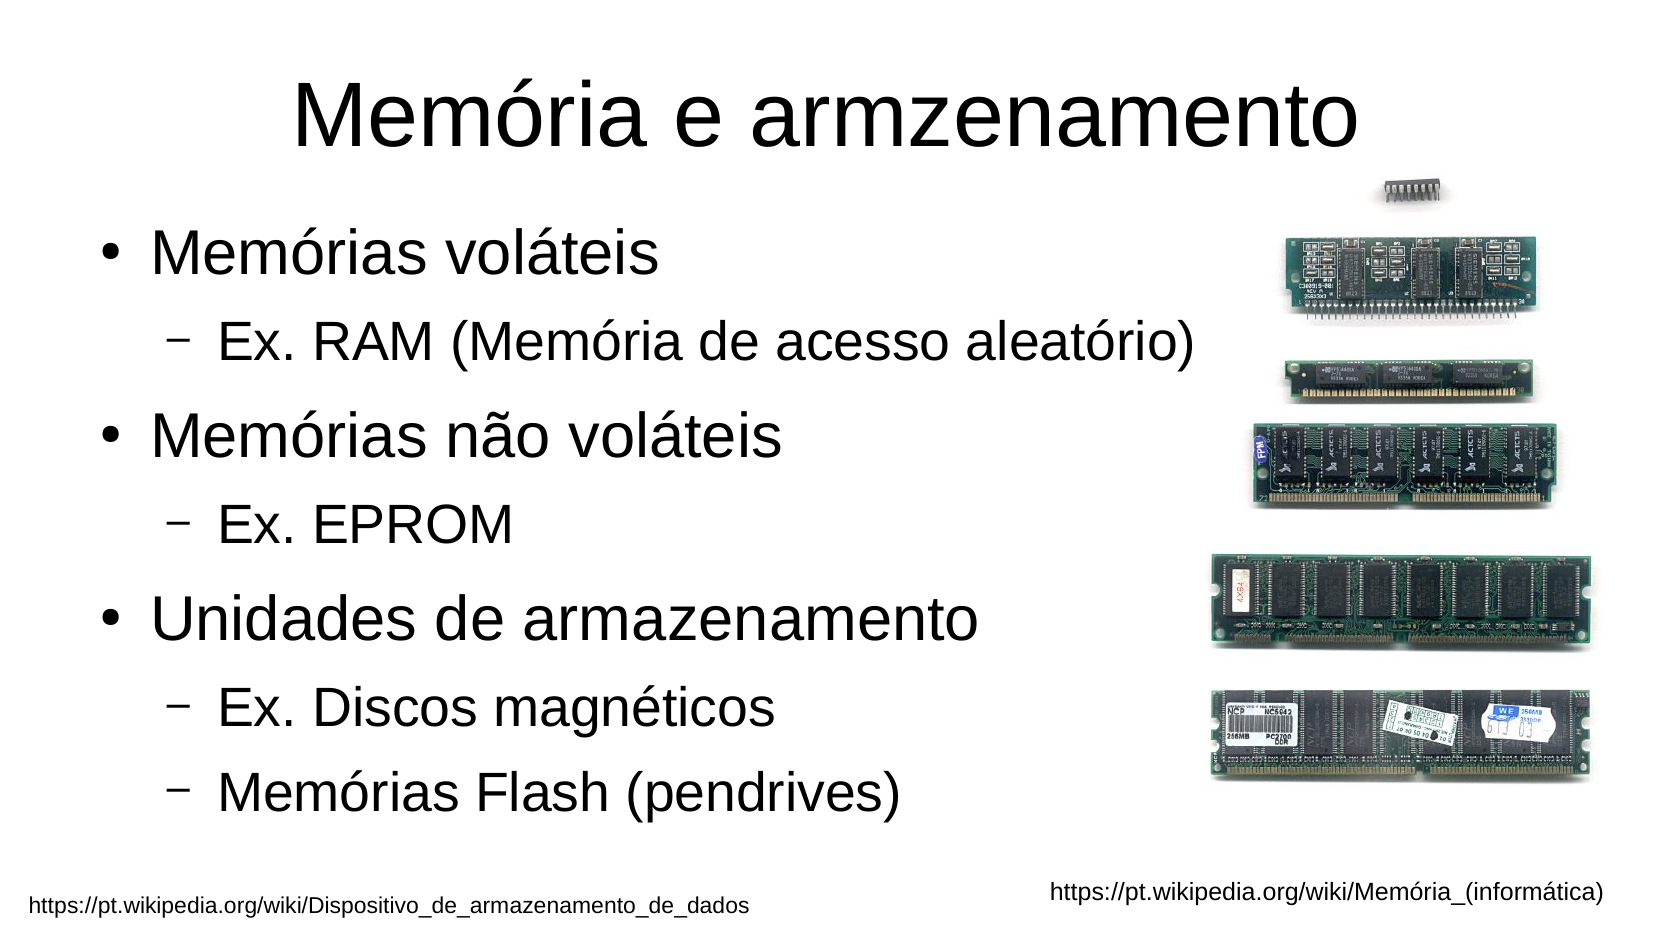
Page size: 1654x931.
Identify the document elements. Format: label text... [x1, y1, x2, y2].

list Memórias voláteis Ex. RAM (Memória de acesso aleatório) Memórias não voláteis Ex. EPROM Unidades de armazenamento Ex. Discos magnéticos Memórias Flash (pendrives) [82, 217, 1201, 841]
text_box https://pt.wikipedia.org/wiki/Dispositivo_de_armazenamento_de_dados [13, 885, 766, 926]
text_box https://pt.wikipedia.org/wiki/Memória_(informática) [1035, 870, 1621, 913]
picture [1200, 160, 1606, 796]
title Memória e armzenamento [82, 37, 1571, 193]
